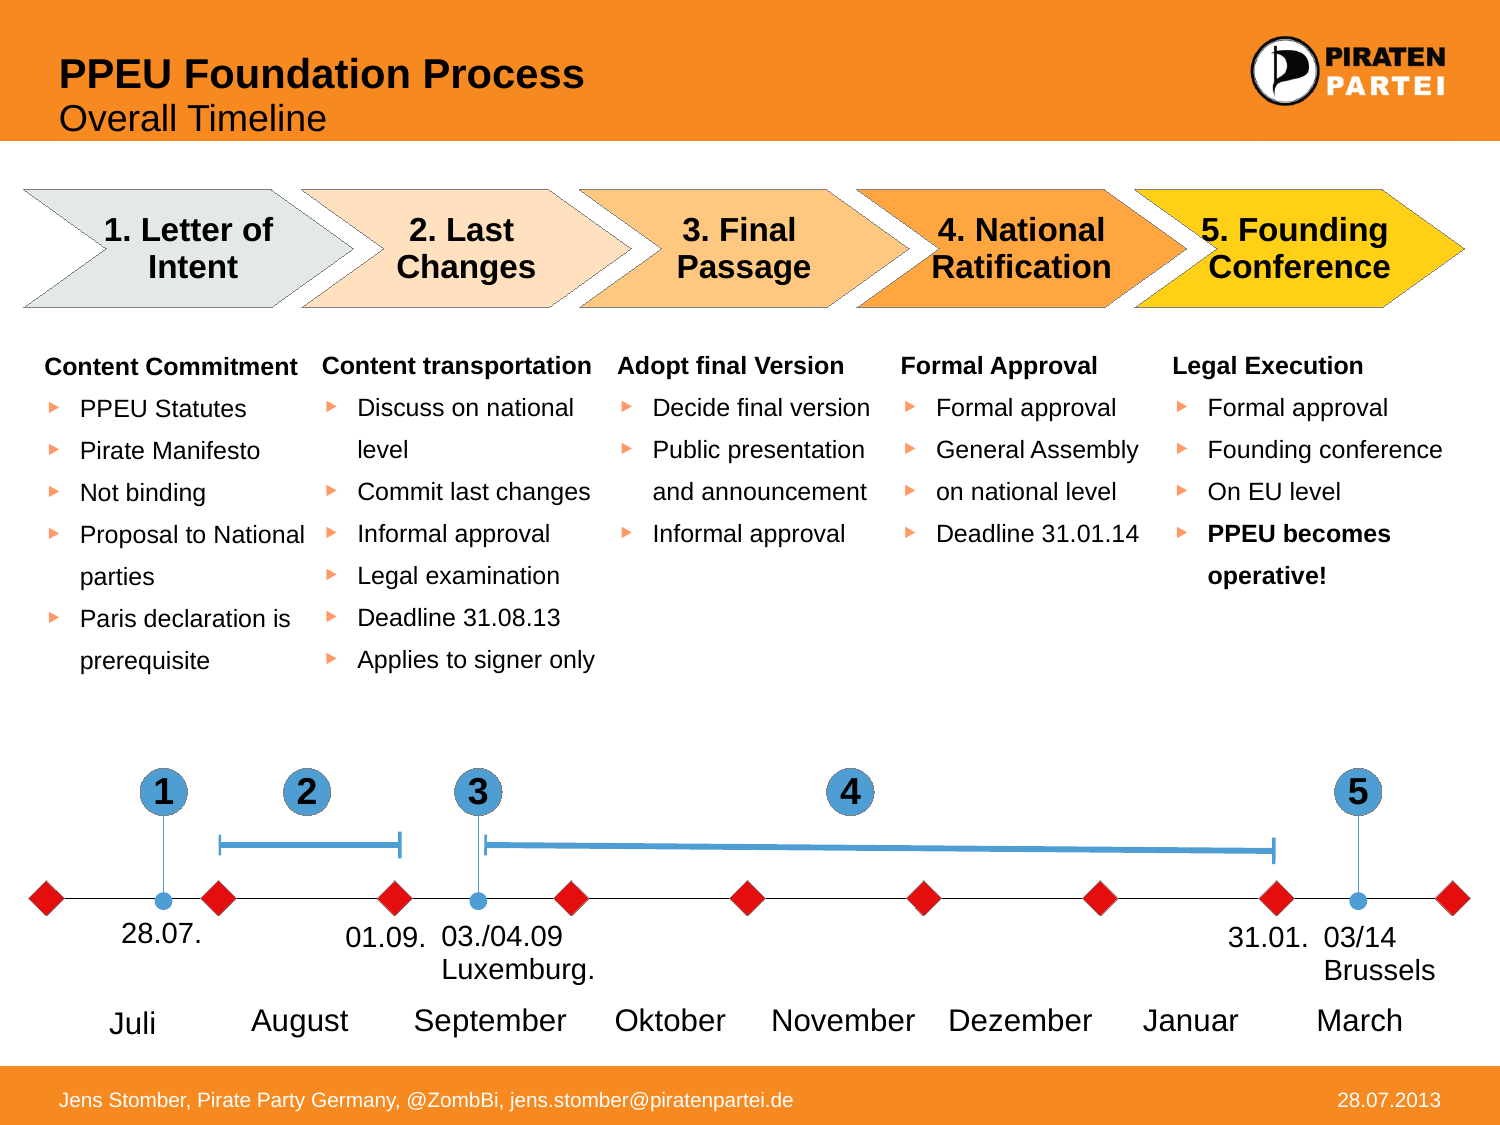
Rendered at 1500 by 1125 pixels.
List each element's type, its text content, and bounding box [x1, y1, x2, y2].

text_box Adopt final Version Decide final version Public presentation and announcement Informal approval [602, 330, 885, 645]
text_box [1082, 880, 1119, 916]
text_box 28.07. [106, 909, 225, 958]
text_box November [756, 996, 931, 1046]
text_box [377, 880, 413, 913]
text_box Content transportation Discuss on national level Commit last changes Informal approval Legal examination Deadline 31.08.13 Applies to signer only [307, 330, 615, 710]
text_box Juli [94, 998, 172, 1049]
text_box 01.09. [330, 913, 426, 961]
text_box 31.01. [1213, 913, 1308, 962]
text_box 1. Letter of Intent [23, 189, 354, 308]
text_box 03./04.09 Luxemburg. [426, 912, 650, 994]
text_box August [236, 996, 364, 1046]
text_box 2. Last Changes [301, 189, 632, 308]
text_box 4. National Ratification [856, 189, 1187, 308]
text_box Legal Execution Formal approval Founding conference On EU level PPEU becomes operative! [1157, 330, 1465, 645]
text_box September [399, 996, 583, 1046]
text_box [906, 880, 942, 916]
text_box [553, 880, 589, 912]
text_box [729, 880, 766, 916]
text_box 3. Final Passage [579, 189, 910, 308]
text_box Dezember [933, 996, 1109, 1046]
text_box [28, 880, 65, 916]
text_box 3 [454, 768, 503, 816]
text_box [1435, 880, 1471, 913]
text_box 5 [1334, 768, 1382, 816]
text_box 4 [826, 768, 875, 816]
text_box [1258, 880, 1295, 913]
text_box PPEU Foundation Process Overall Timeline [0, 0, 1500, 143]
text_box Januar [1128, 996, 1254, 1046]
text_box Formal Approval Formal approval General Assembly on national level Deadline 31.01.14 [885, 330, 1157, 645]
text_box 5. Founding Conference [1134, 189, 1465, 308]
text_box Oktober [599, 996, 742, 1046]
text_box 1 [140, 768, 188, 816]
text_box 2 [283, 768, 331, 816]
text_box Content Commitment PPEU Statutes Pirate Manifesto Not binding Proposal to National parties Paris declaration is prerequisite [29, 331, 307, 669]
text_box [200, 880, 237, 910]
text_box 03/14 Brussels [1308, 913, 1500, 995]
picture [0, 1066, 1500, 1125]
text_box March [1301, 996, 1419, 1046]
